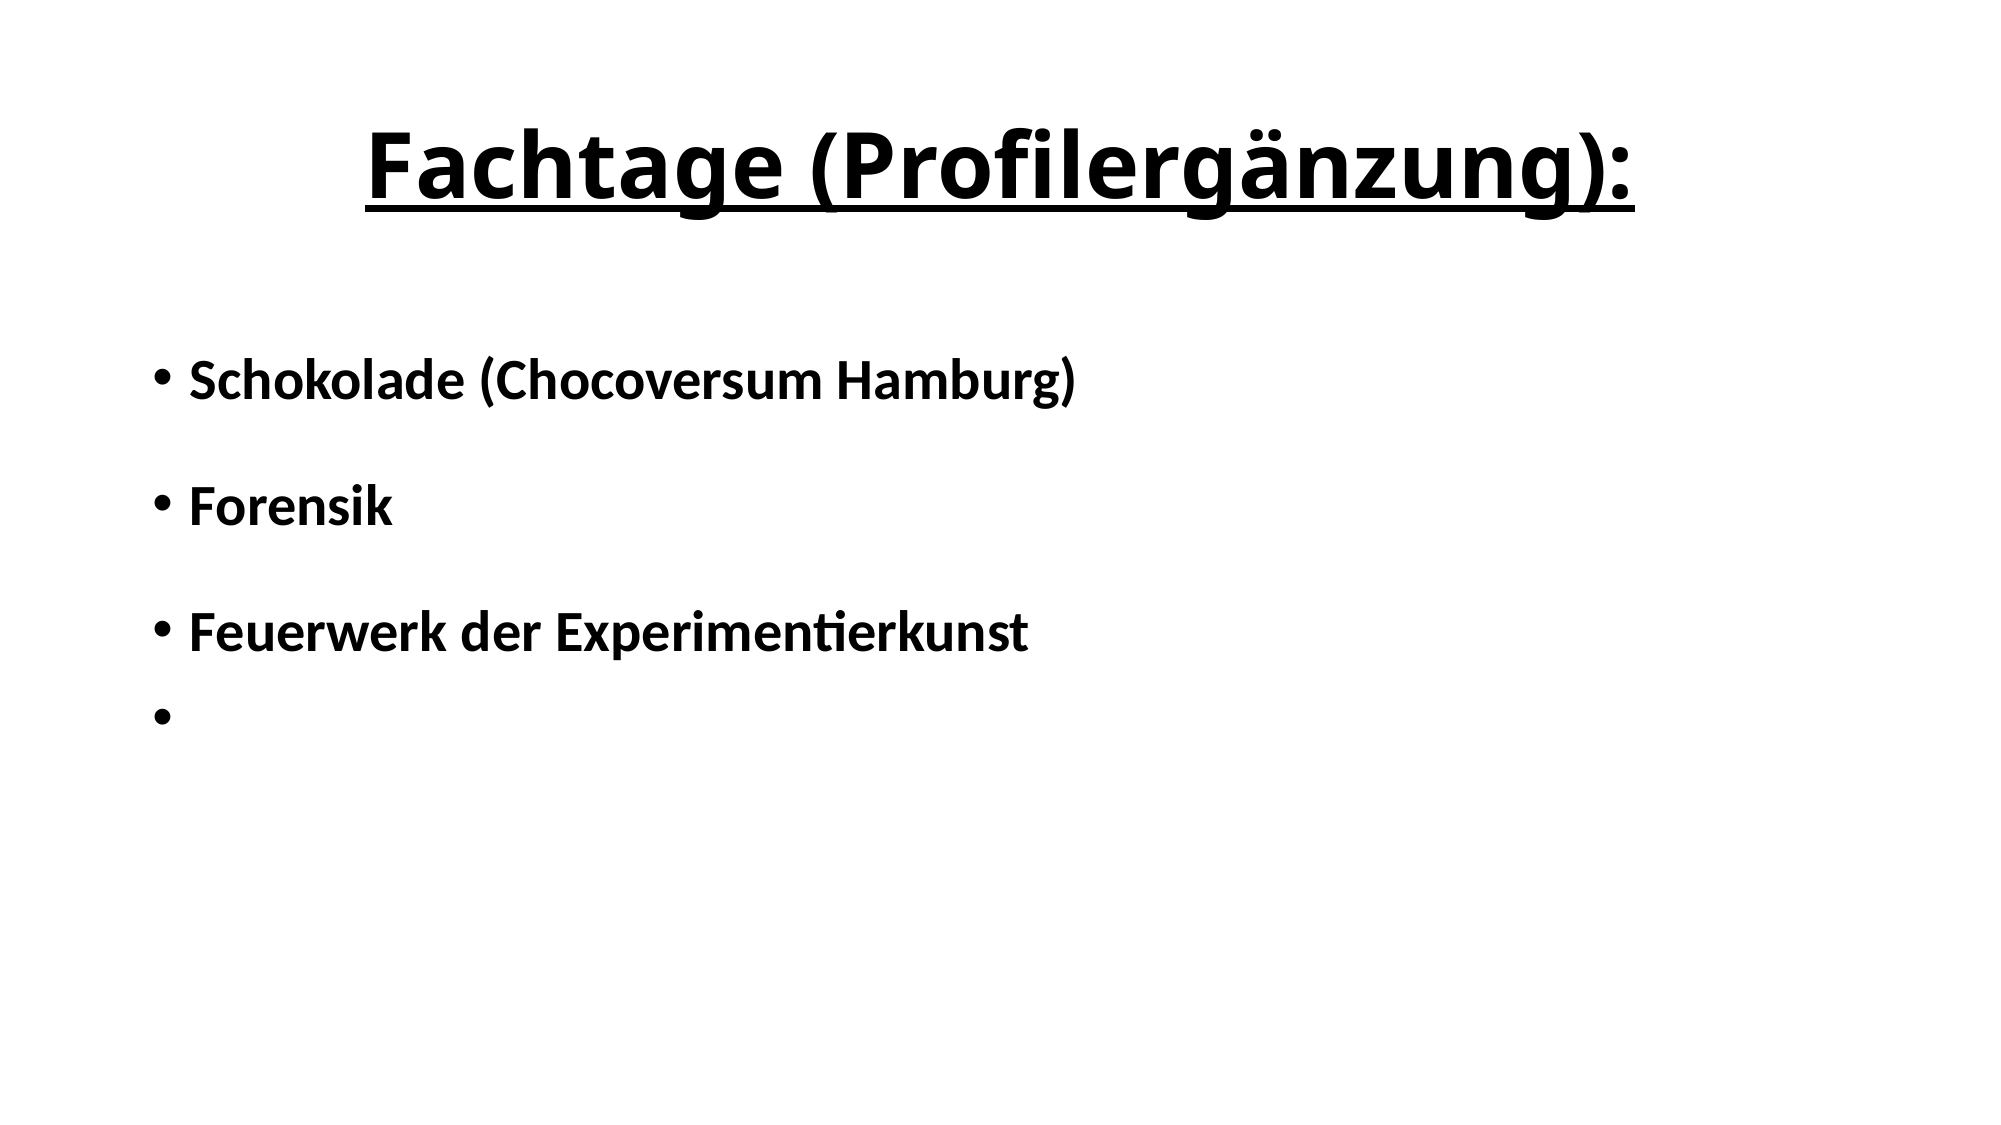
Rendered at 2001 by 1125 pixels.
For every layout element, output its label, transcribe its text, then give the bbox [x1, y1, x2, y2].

title Fachtage (Profilergänzung): [137, 59, 1863, 278]
list Schokolade (Chocoversum Hamburg) Forensik Feuerwerk der Experimentierkunst [137, 299, 1863, 1014]
